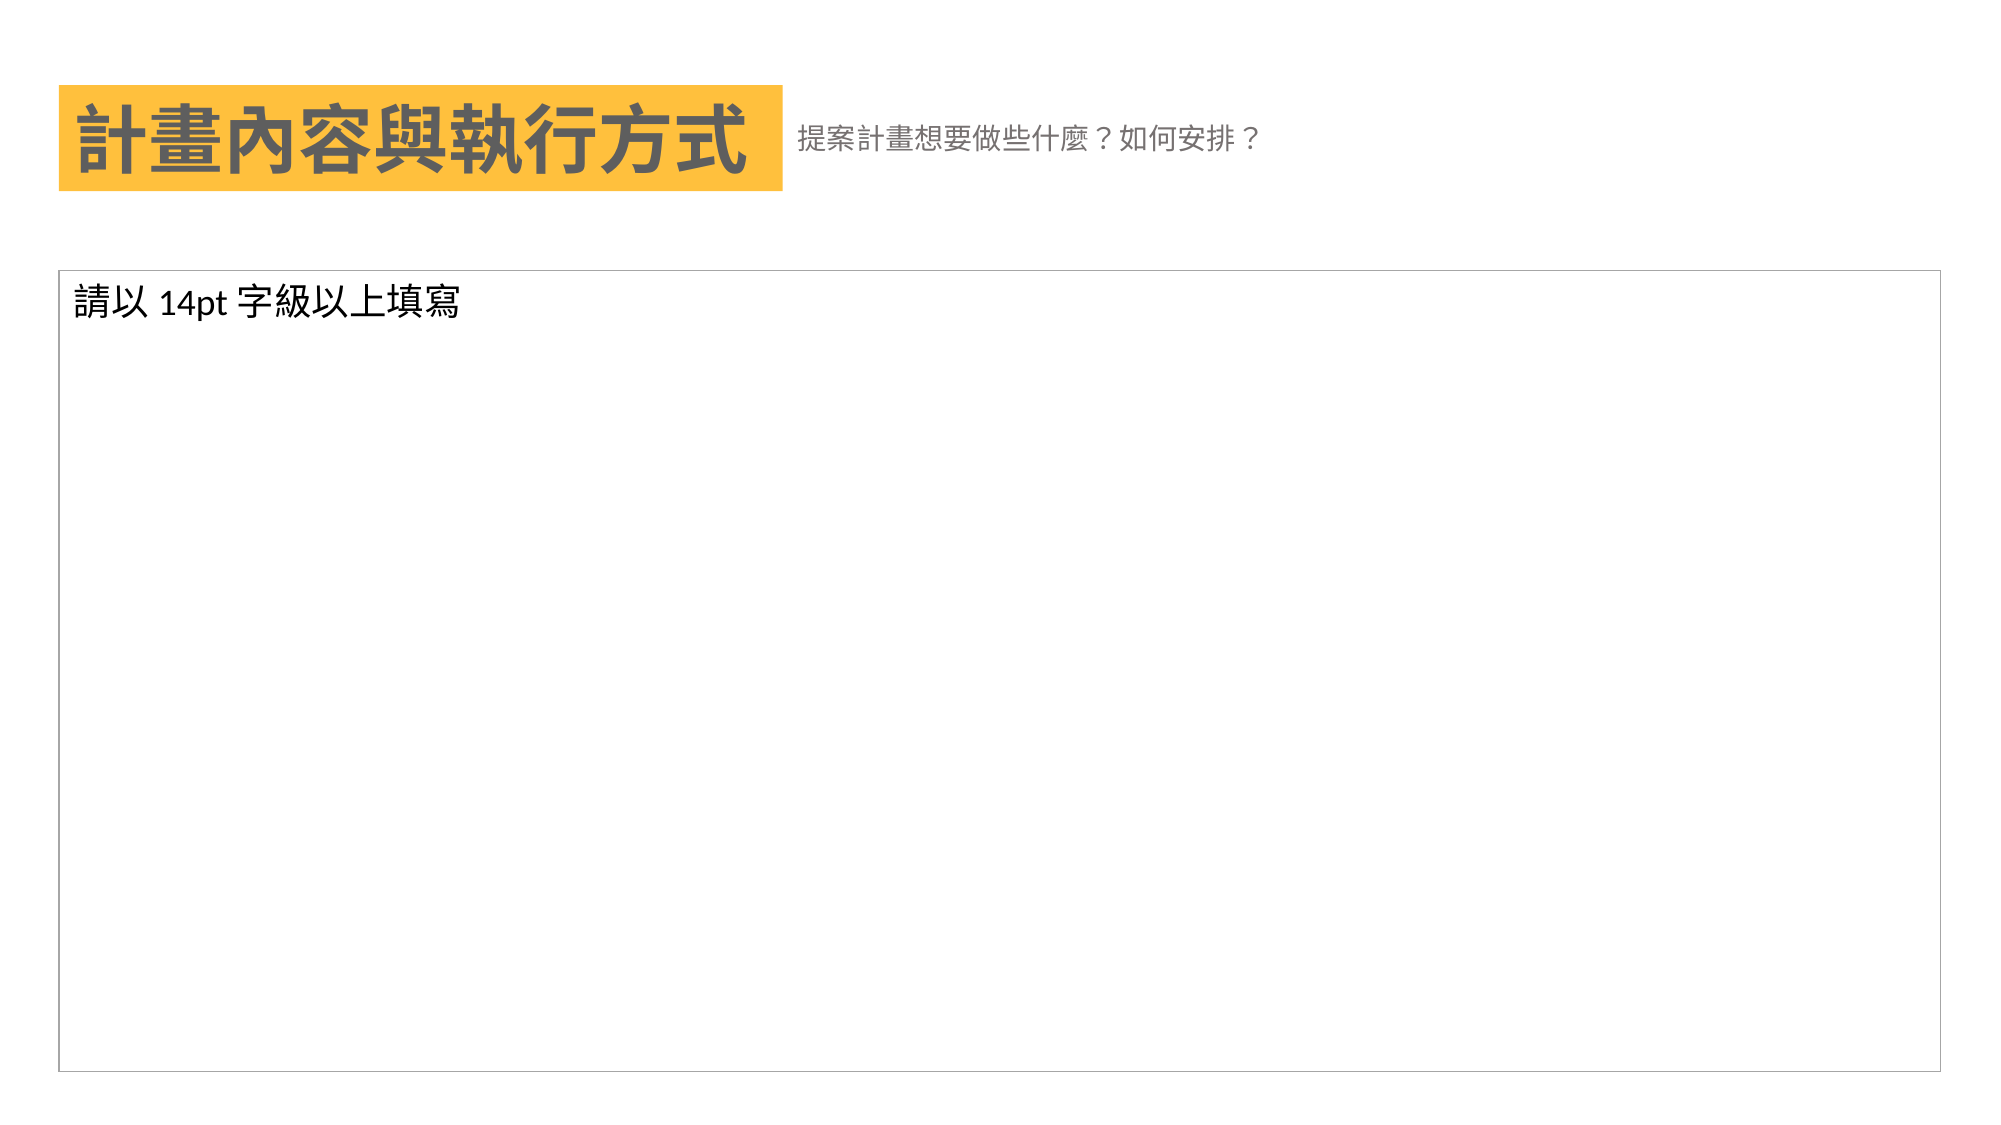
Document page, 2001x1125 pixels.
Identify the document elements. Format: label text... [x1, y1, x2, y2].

text_box 提案計畫想要做些什麼？如何安排？ [782, 112, 1374, 163]
text_box 請以14pt字級以上填寫 [58, 270, 1941, 1072]
text_box 計畫內容與執行方式 [58, 85, 783, 192]
